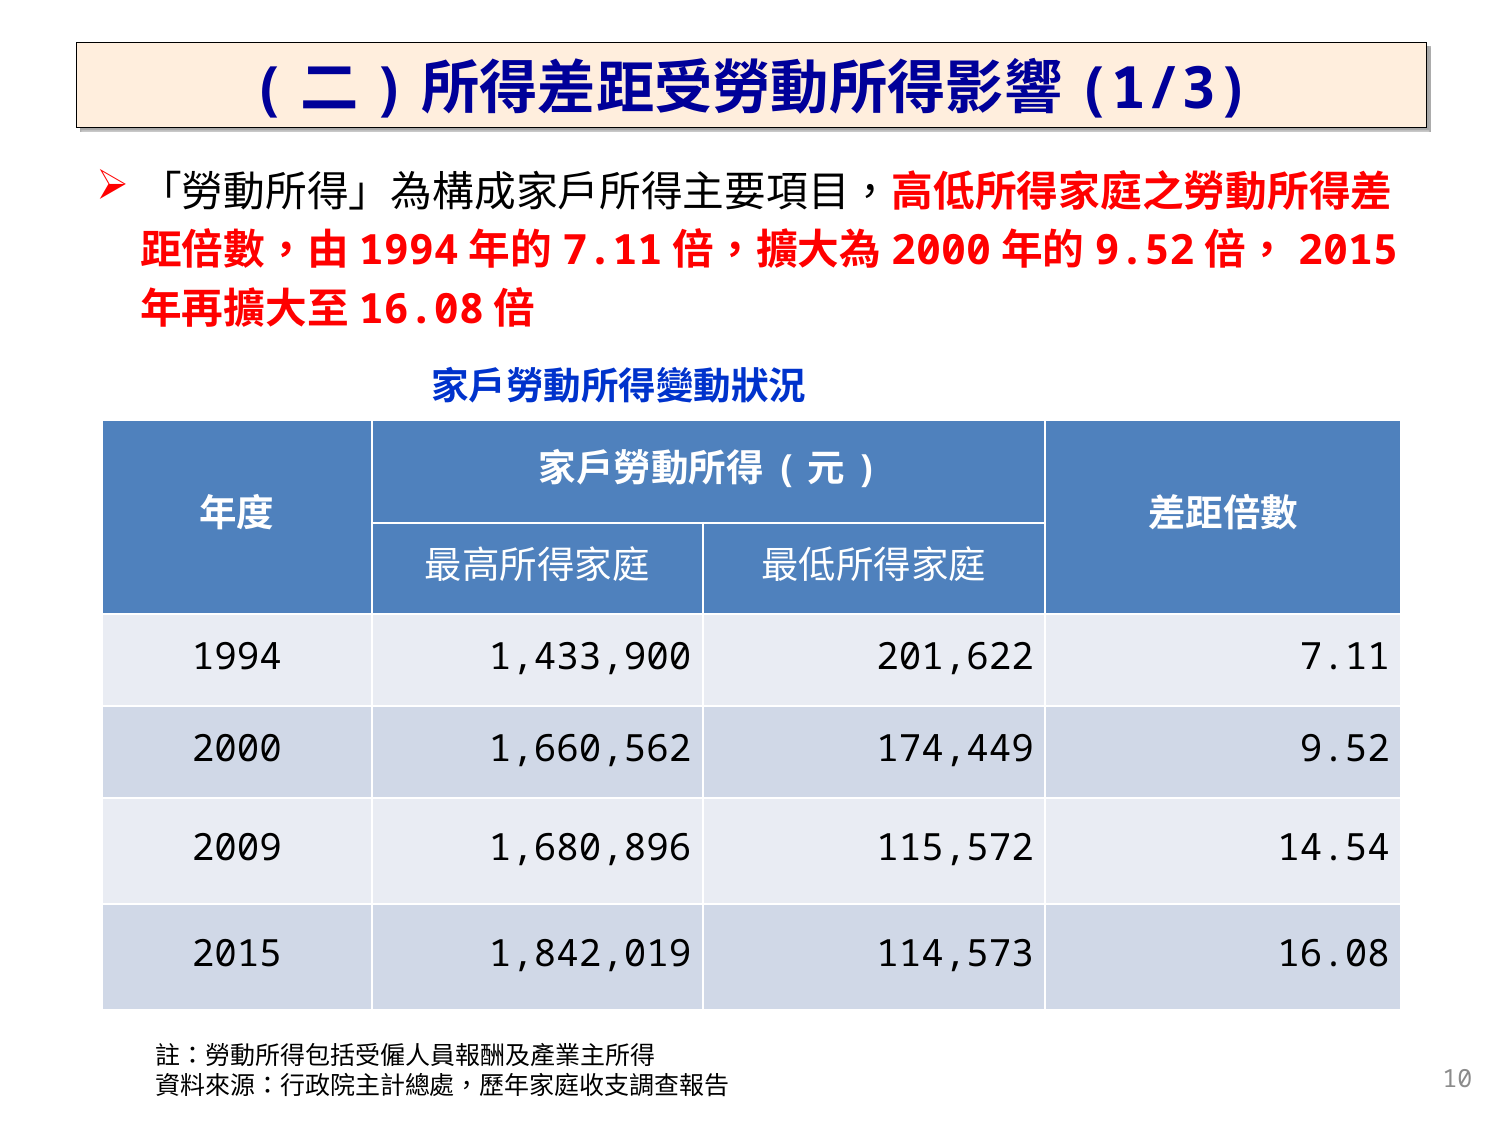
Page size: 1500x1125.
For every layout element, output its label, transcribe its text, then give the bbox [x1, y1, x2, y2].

text_box 「勞動所得」為構成家戶所得主要項目，高低所得家庭之勞動所得差距倍數，由1994年的7.11倍，擴大為2000年的9.52倍，2015年再擴大至16.08倍 [81, 149, 1414, 338]
table_cell 7.11 [1046, 615, 1400, 705]
table_cell 174,449 [704, 707, 1044, 797]
table_header 年度 [103, 421, 371, 613]
table_cell 2009 [103, 799, 371, 903]
table_cell 1,660,562 [373, 707, 702, 797]
table_cell 1994 [103, 615, 371, 705]
table_header 差距倍數 [1046, 421, 1400, 613]
table_cell 16.08 [1046, 905, 1400, 1009]
text_box 家戶勞動所得變動狀況 [217, 355, 1171, 415]
slide_number <編號> [1137, 1049, 1488, 1109]
table_cell 1,842,019 [373, 905, 702, 1009]
table_cell 最高所得家庭 [373, 524, 702, 613]
table_cell 114,573 [704, 905, 1044, 1009]
text_box 註：勞動所得包括受僱人員報酬及產業主所得 資料來源：行政院主計總處，歷年家庭收支調查報告 [140, 1032, 771, 1107]
table_cell 14.54 [1046, 799, 1400, 903]
table_header 家戶勞動所得(元) [373, 421, 1044, 522]
table_cell 201,622 [704, 615, 1044, 705]
text_box (二)所得差距受勞動所得影響(1/3) [76, 42, 1427, 128]
table_cell 2000 [103, 707, 371, 797]
table_cell 115,572 [704, 799, 1044, 903]
table_cell 最低所得家庭 [704, 524, 1044, 613]
table_cell 1,680,896 [373, 799, 702, 903]
table_cell 9.52 [1046, 707, 1400, 797]
table_cell 2015 [103, 905, 371, 1009]
table_cell 1,433,900 [373, 615, 702, 705]
